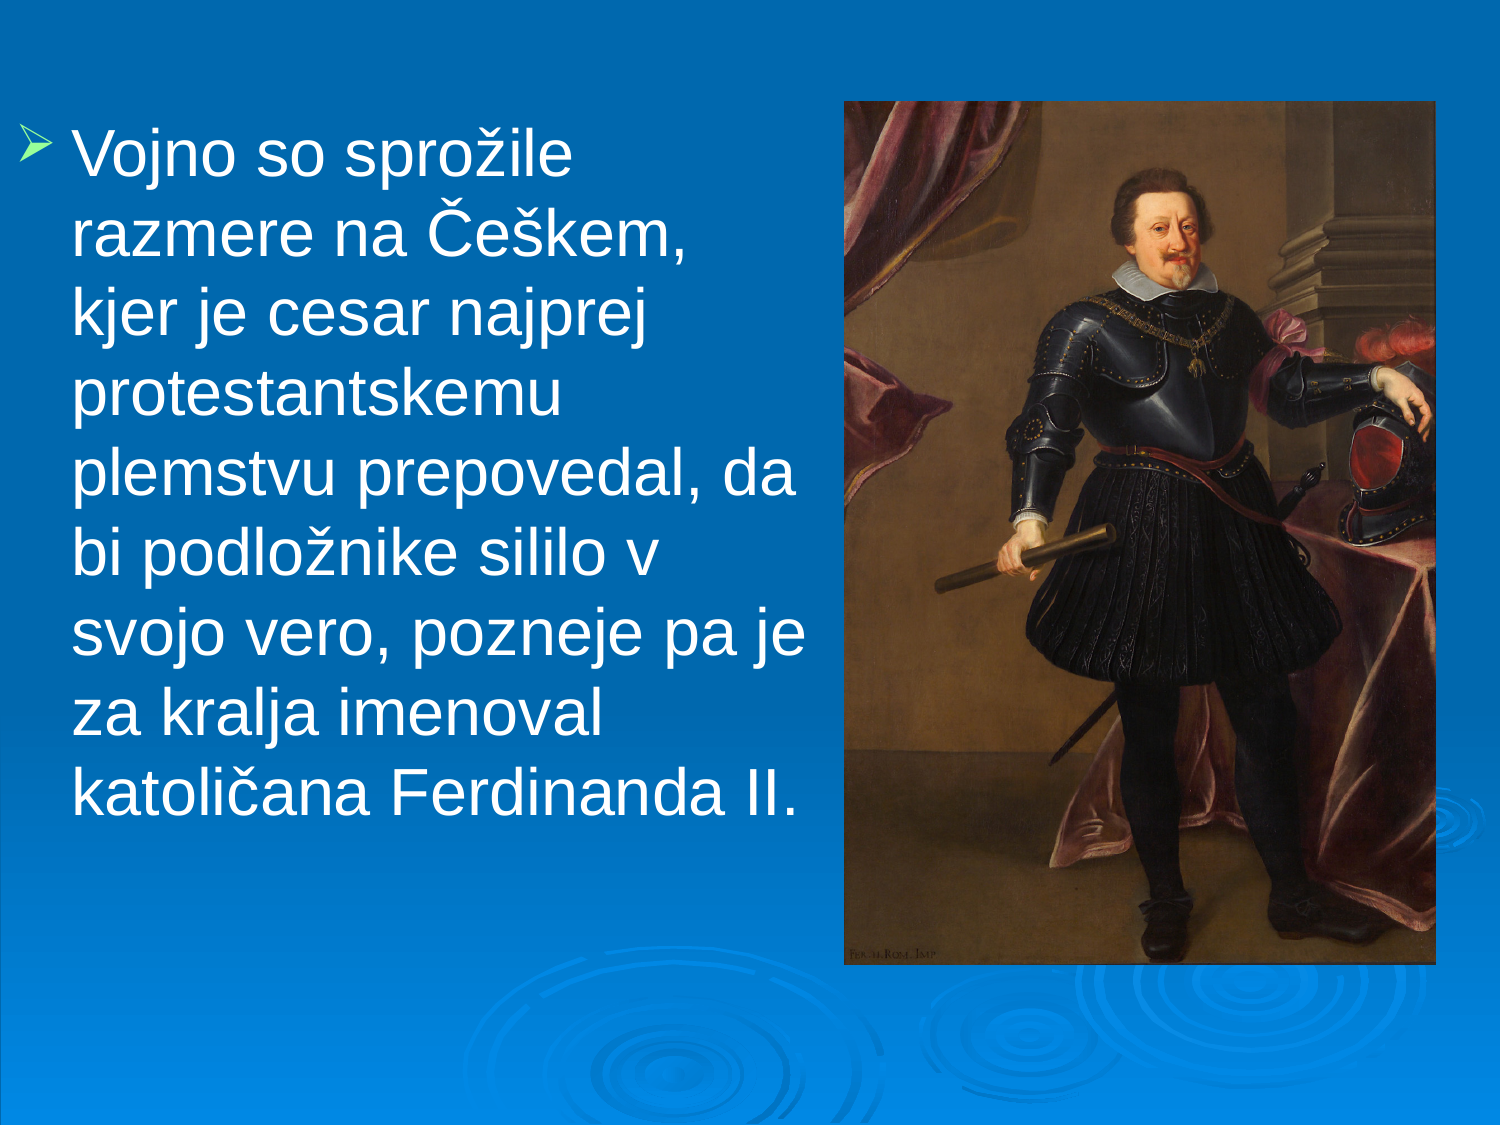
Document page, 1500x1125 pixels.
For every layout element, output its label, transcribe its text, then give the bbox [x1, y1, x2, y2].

picture [844, 101, 1436, 965]
list Vojno so sprožile razmere na Češkem, kjer je cesar najprej protestantskemu plemstvu prepovedal, da bi podložnike sililo v svojo vero, pozneje pa je za kralja imenoval katoličana Ferdinanda II. [0, 101, 829, 953]
